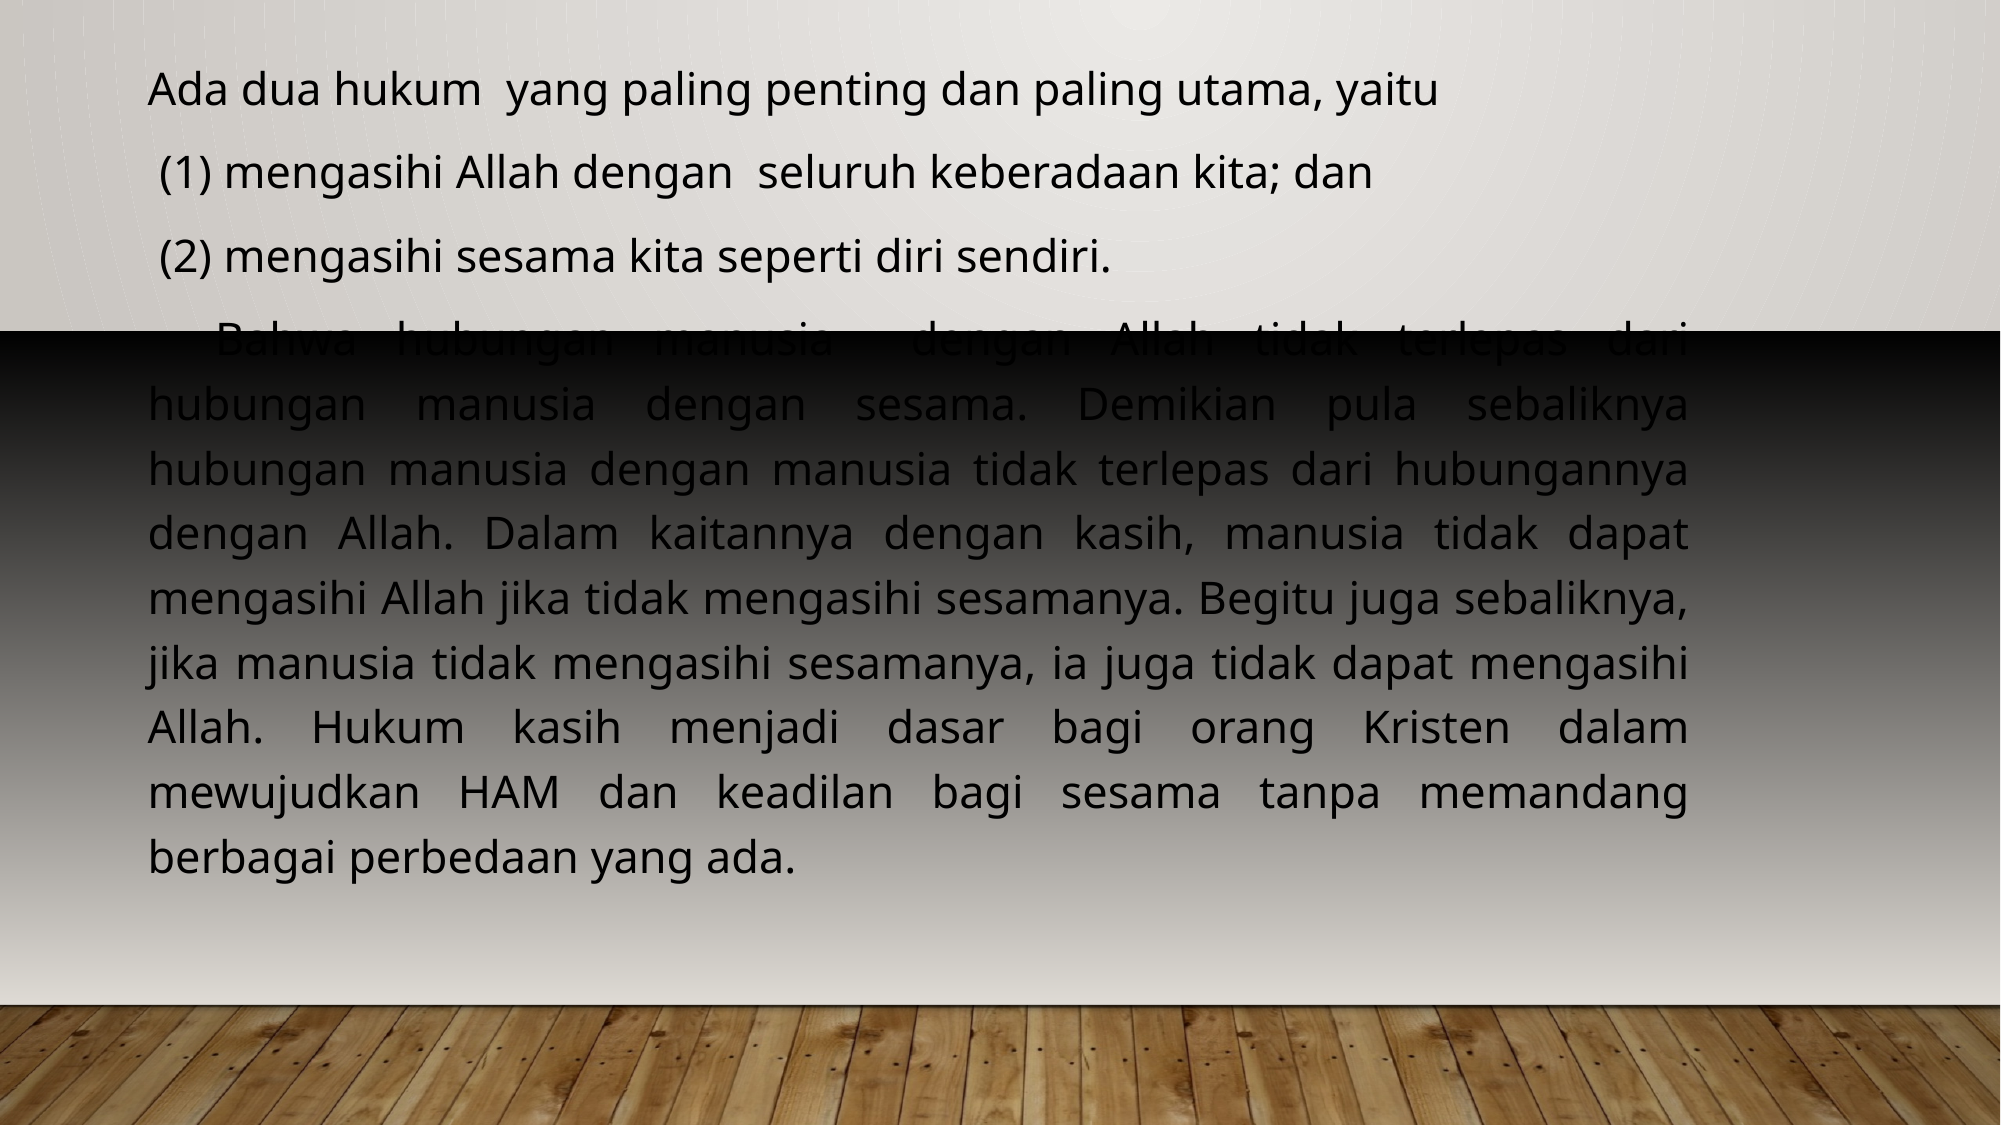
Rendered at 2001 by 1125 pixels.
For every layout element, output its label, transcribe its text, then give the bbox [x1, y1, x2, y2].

list Ada dua hukum yang paling penting dan paling utama, yaitu (1) mengasihi Allah dengan seluruh keberadaan kita; dan (2) mengasihi sesama kita seperti diri sendiri. Bahwa hubungan manusia dengan Allah tidak terlepas dari hubungan manusia dengan sesama. Demikian pula sebaliknya hubungan manusia dengan manusia tidak terlepas dari hubungannya dengan Allah. Dalam kaitannya dengan kasih, manusia tidak dapat mengasihi Allah jika tidak mengasihi sesamanya. Begitu juga sebaliknya, jika manusia tidak mengasihi sesamanya, ia juga tidak dapat mengasihi Allah. Hukum kasih menjadi dasar bagi orang Kristen dalam mewujudkan HAM dan keadilan bagi sesama tanpa memandang berbagai perbedaan yang ada. [132, 42, 1708, 891]
